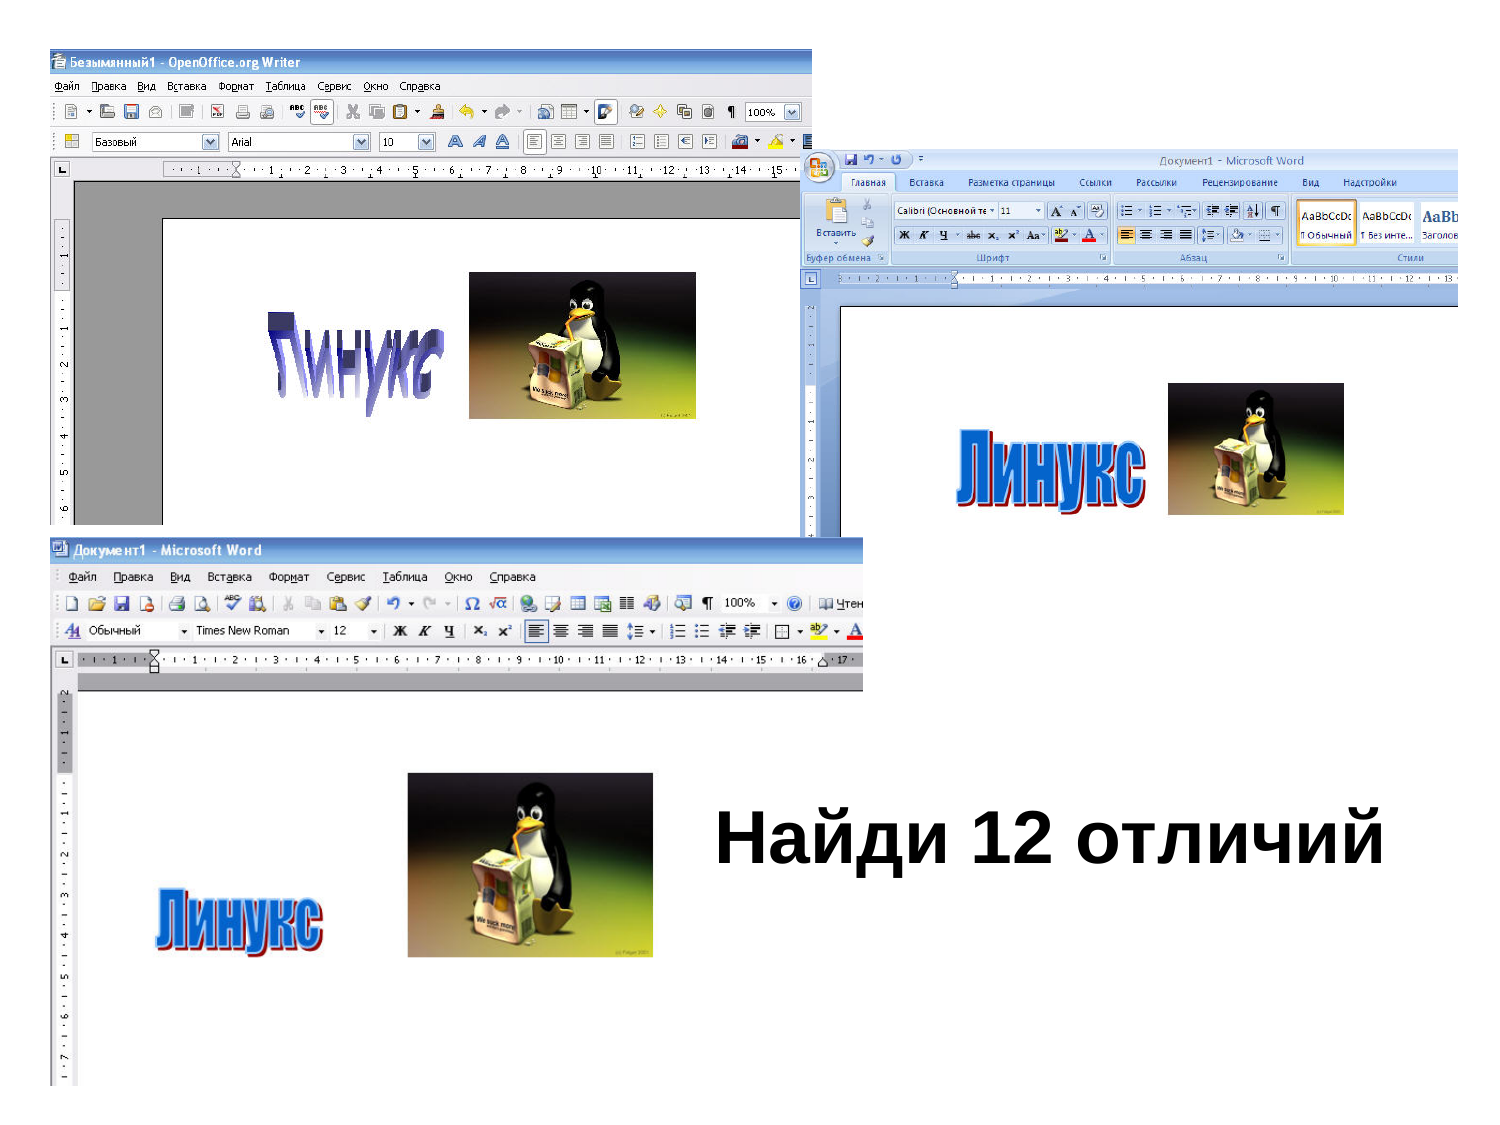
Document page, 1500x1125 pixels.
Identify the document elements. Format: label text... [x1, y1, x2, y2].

text_box Найди 12 отличий [699, 787, 1463, 887]
picture [50, 49, 1458, 1086]
